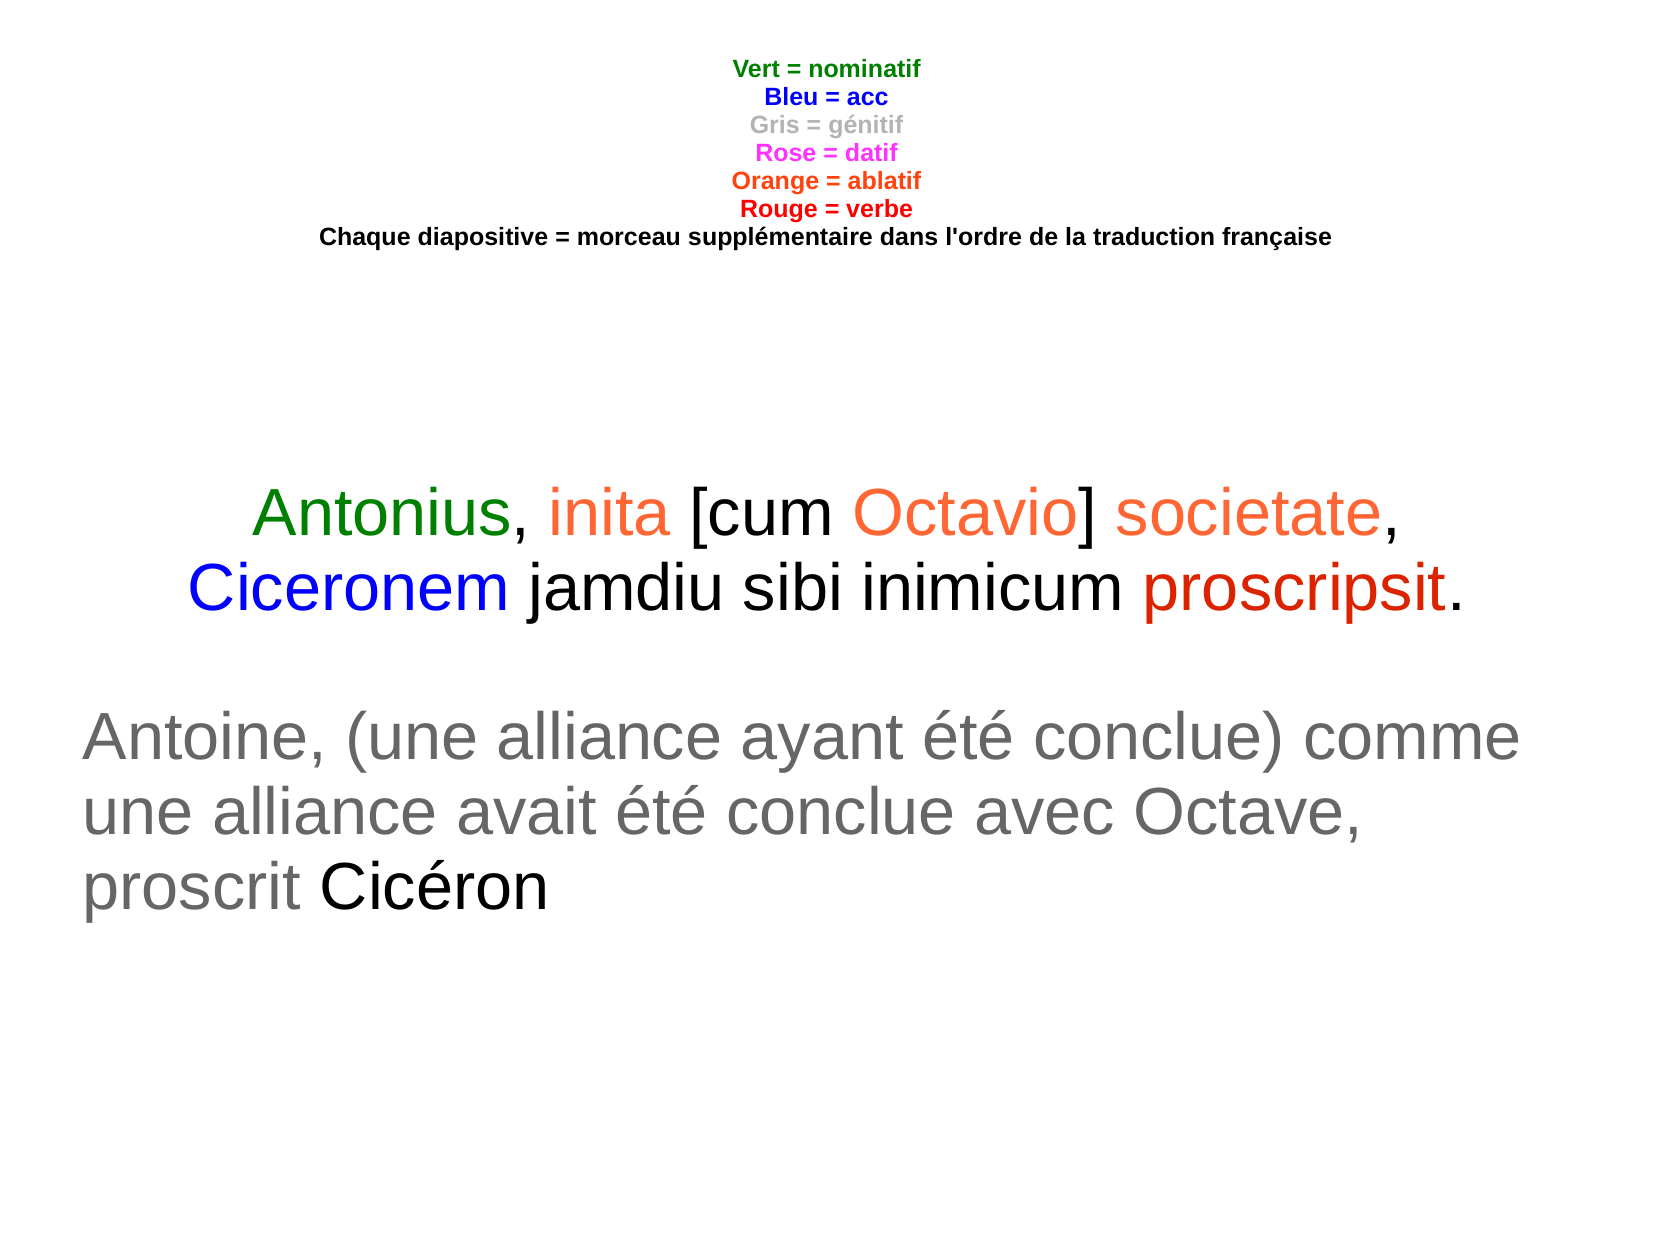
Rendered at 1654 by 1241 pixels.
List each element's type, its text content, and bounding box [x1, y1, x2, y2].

title Vert = nominatif Bleu = acc Gris = génitif Rose = datif Orange = ablatif Rouge = verbe Chaque diapositive = morceau supplémentaire dans l'ordre de la traduction française [82, 49, 1571, 257]
subtitle Antonius, inita [cum Octavio] societate, Ciceronem jamdiu sibi inimicum proscripsit. Antoine, (une alliance ayant été conclue) comme une alliance avait été conclue avec Octave, proscrit Cicéron [82, 290, 1571, 1109]
